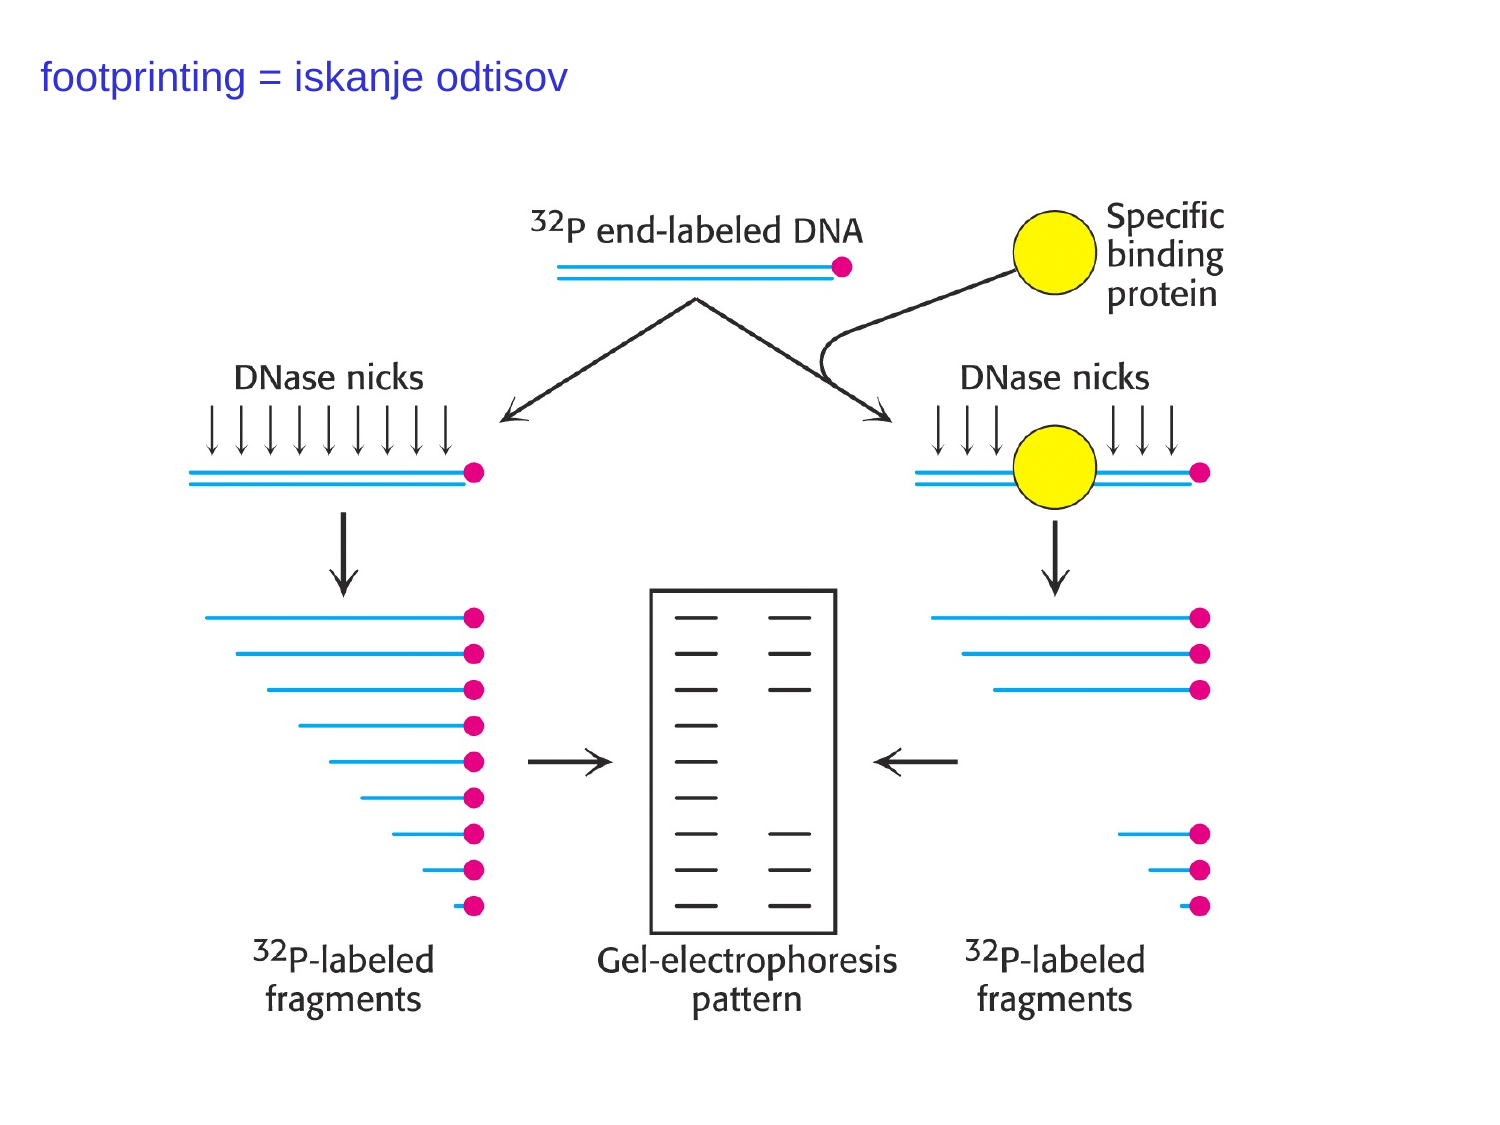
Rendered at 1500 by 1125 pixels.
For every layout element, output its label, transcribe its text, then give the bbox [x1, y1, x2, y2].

text_box footprinting = iskanje odtisov [25, 34, 596, 110]
picture [171, 184, 1247, 1038]
